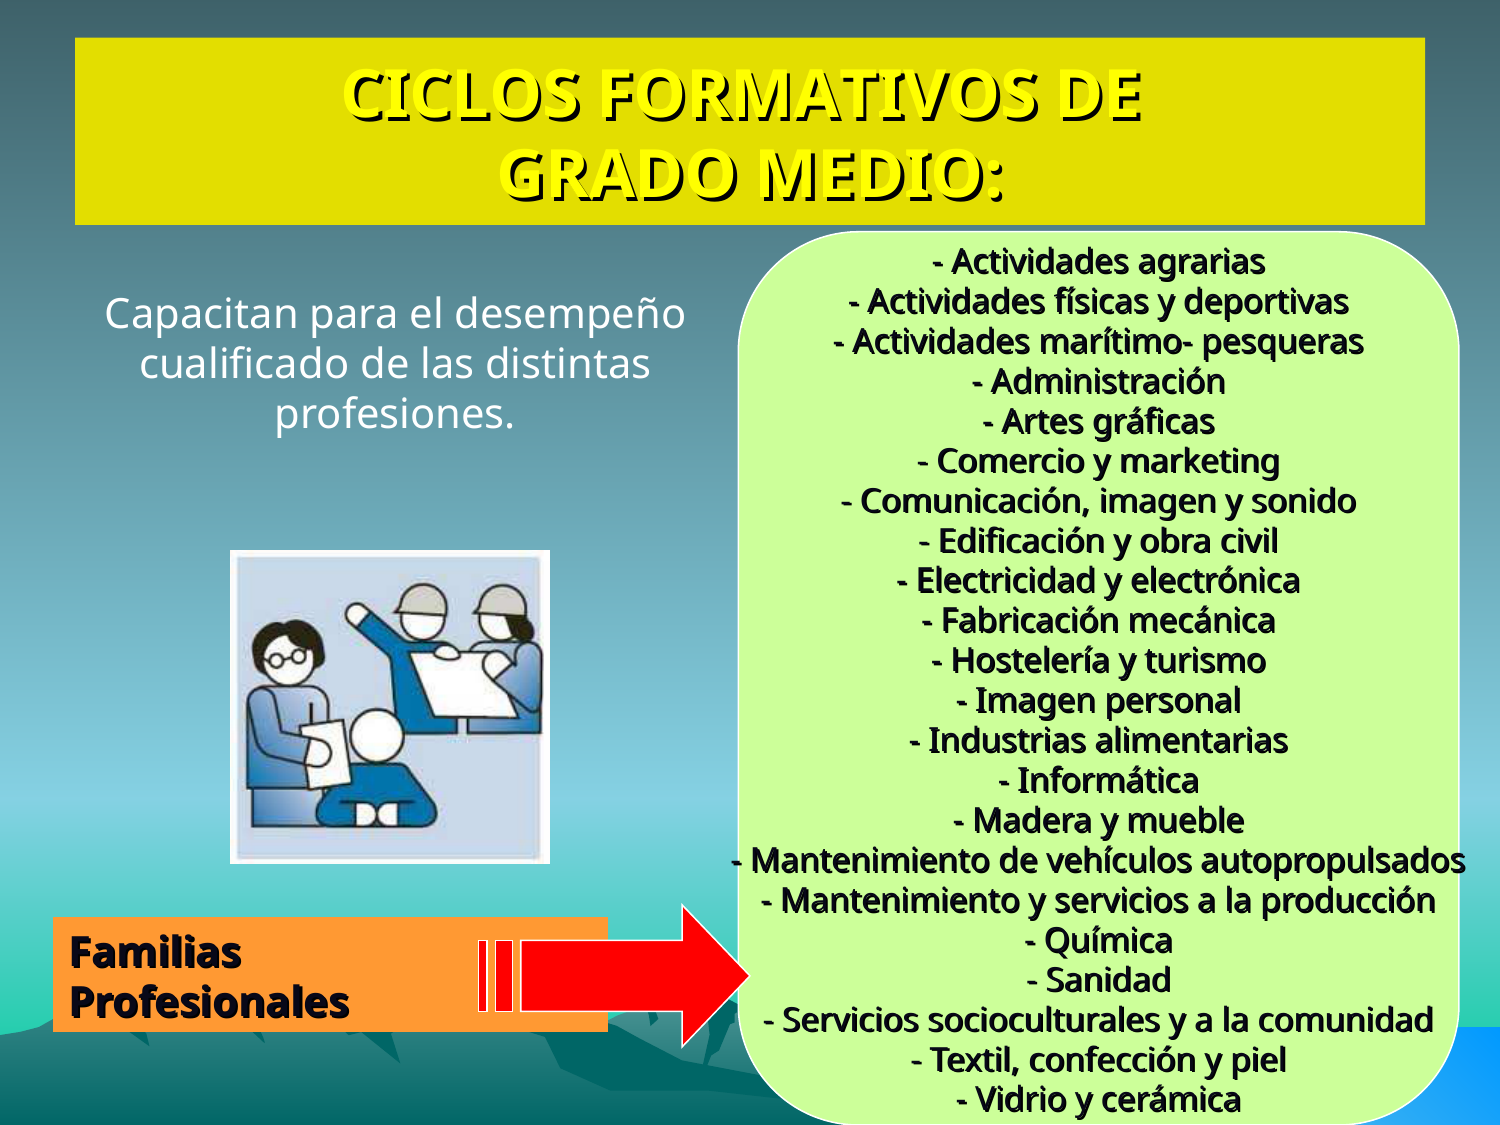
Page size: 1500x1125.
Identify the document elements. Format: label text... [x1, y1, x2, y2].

text_box [495, 940, 513, 1012]
text_box - Actividades agrarias - Actividades físicas y deportivas - Actividades marítimo- pesqueras - Administración - Artes gráficas - Comercio y marketing - Comunicación, imagen y sonido - Edificación y obra civil - Electricidad y electrónica - Fabricación mecánica - Hostelería y turismo - Imagen personal - Industrias alimentarias - Informática - Madera y mueble - Mantenimiento de vehículos autopropulsados - Mantenimiento y servicios a la producción - Química - Sanidad - Servicios socioculturales y a la comunidad - Textil, confección y piel - Vidrio y cerámica [738, 231, 1459, 1125]
title CICLOS FORMATIVOS DE GRADO MEDIO: [75, 37, 1426, 225]
picture [230, 551, 550, 865]
text_box [520, 904, 751, 1047]
text_box Capacitan para el desempeño cualificado de las distintas profesiones. [0, 279, 791, 444]
text_box Familias Profesionales [53, 917, 608, 1032]
text_box [478, 940, 487, 1012]
